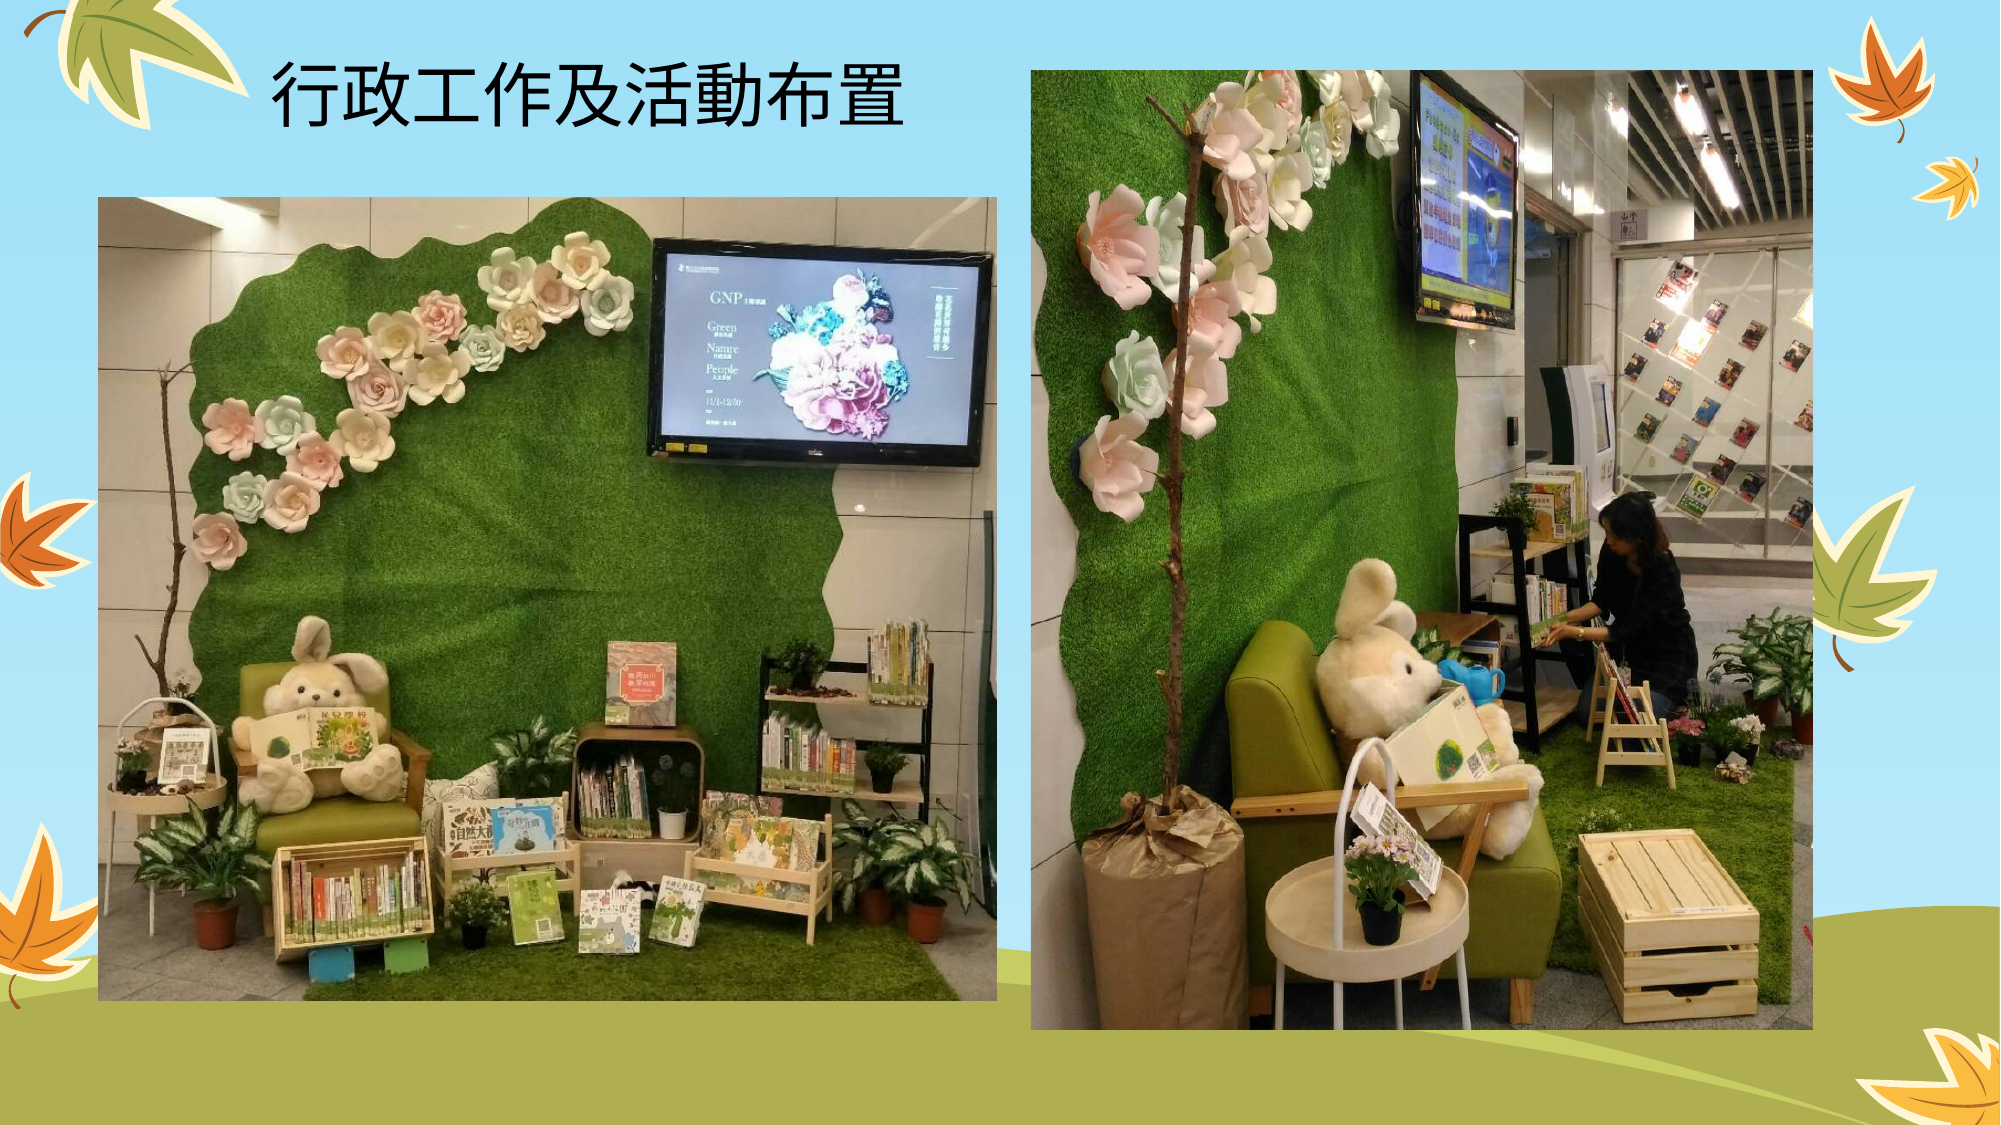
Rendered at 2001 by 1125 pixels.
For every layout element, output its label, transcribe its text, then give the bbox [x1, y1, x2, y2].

picture [98, 197, 997, 1001]
title 行政工作及活動布置 [255, 27, 1754, 145]
picture [1030, 70, 1813, 1030]
